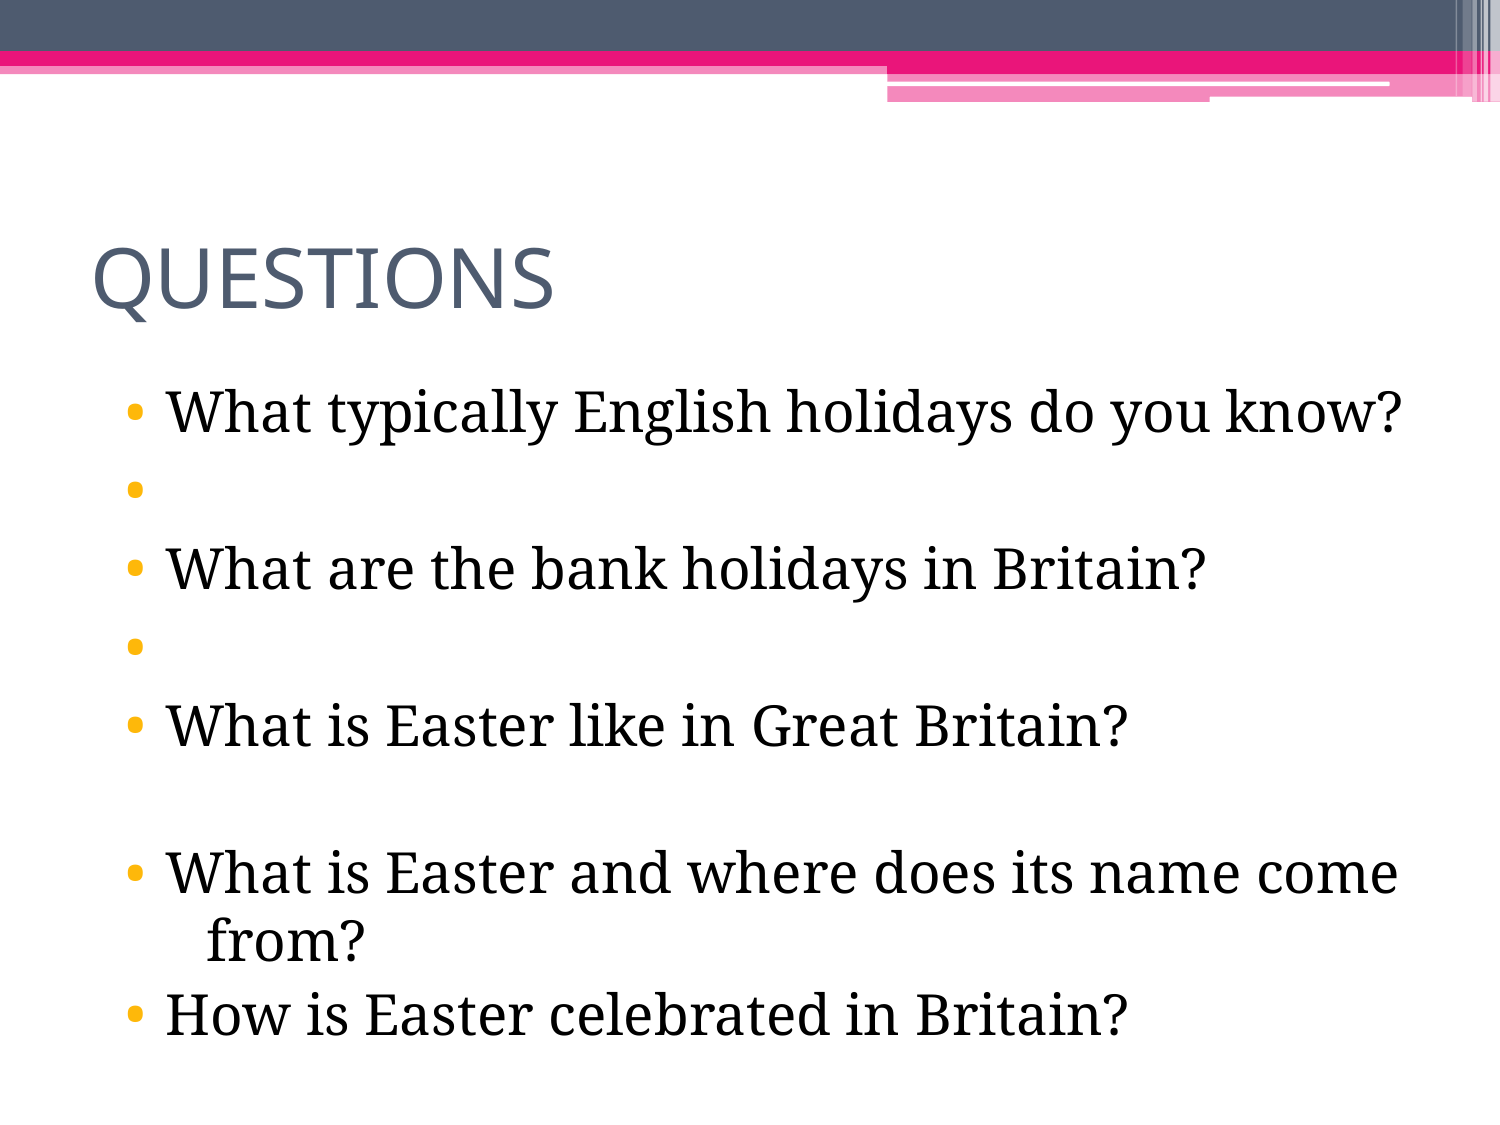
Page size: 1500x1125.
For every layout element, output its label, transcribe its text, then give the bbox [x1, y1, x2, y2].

title QUESTIONS [75, 187, 1426, 363]
list What typically English holidays do you know? What are the bank holidays in Britain? What is Easter like in Great Britain? What is Easter and where does its name come from? How is Easter celebrated in Britain? [75, 368, 1426, 1079]
